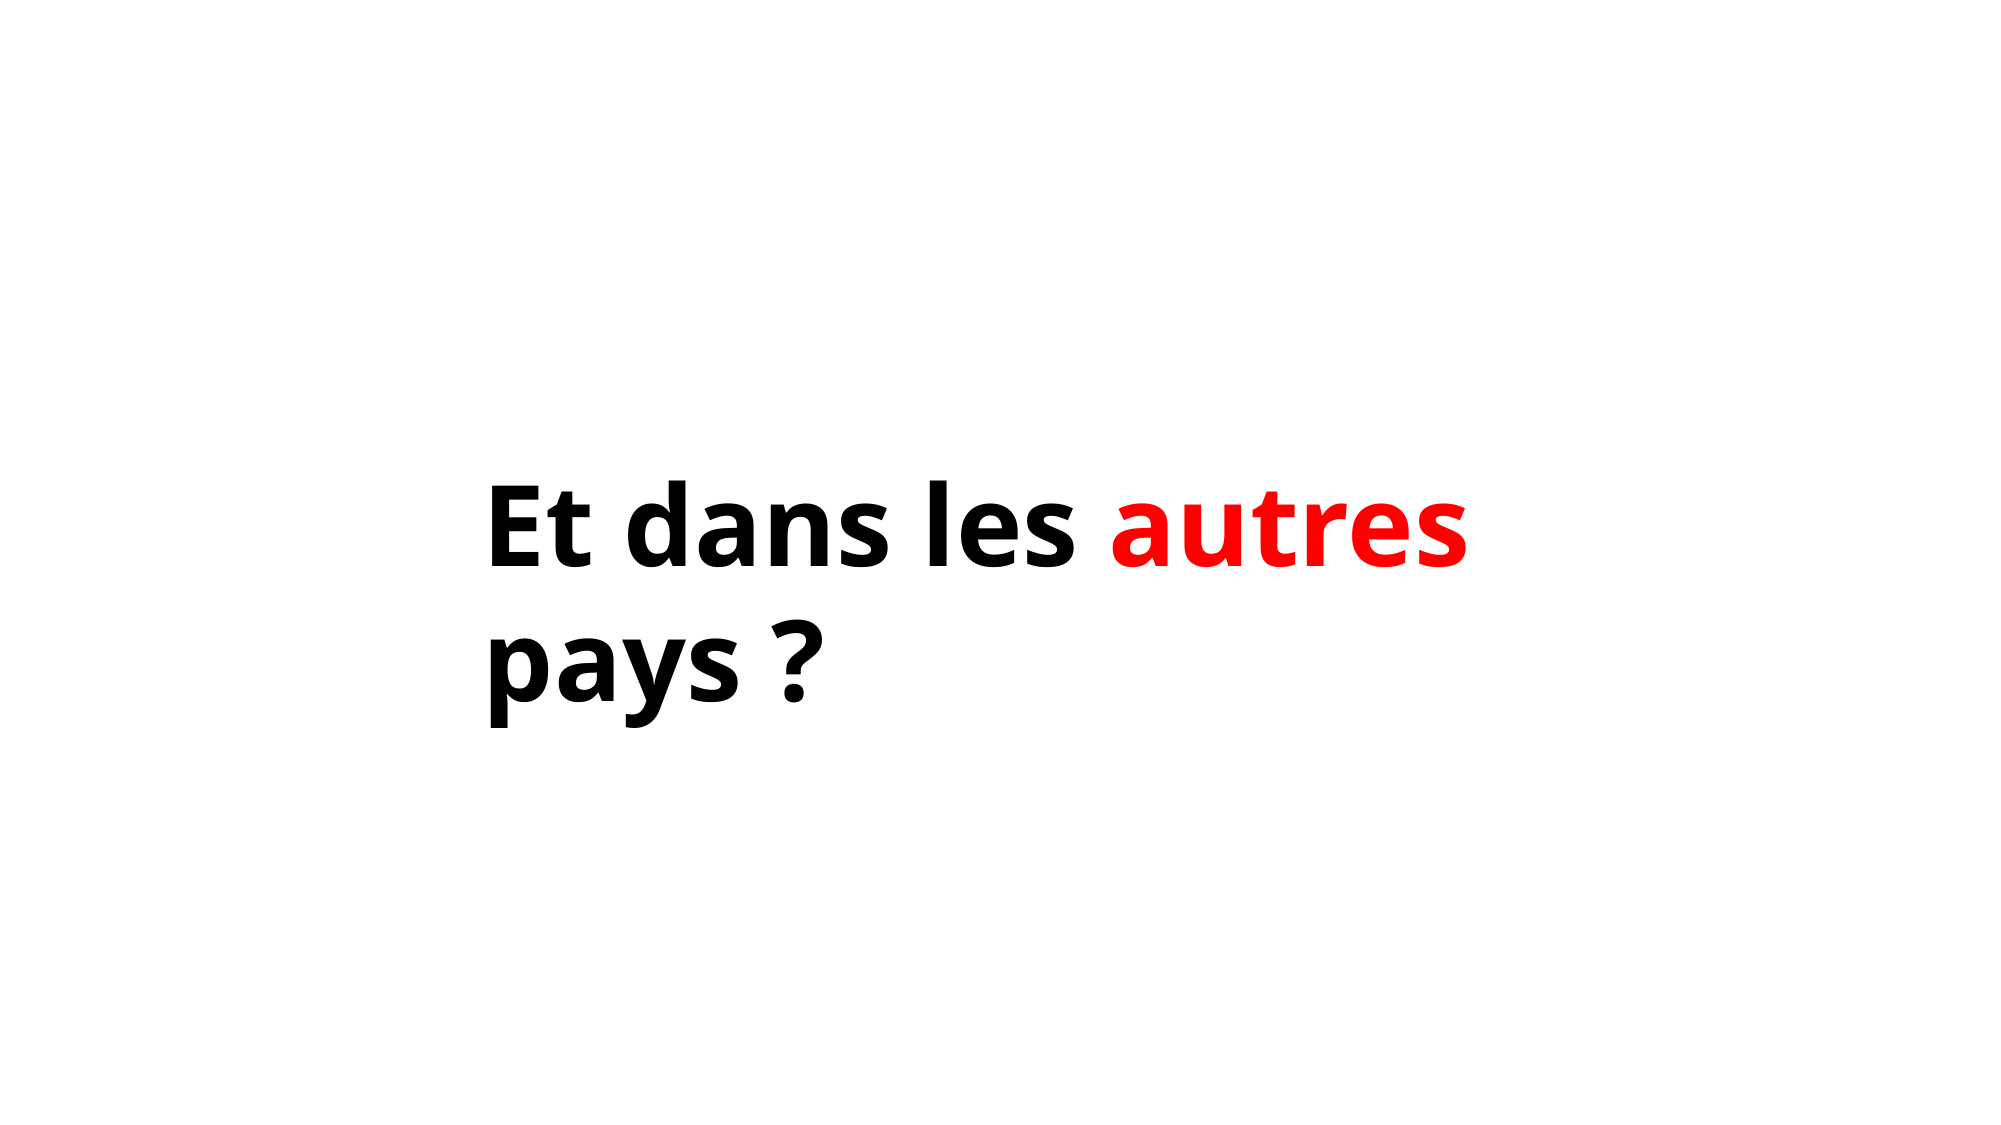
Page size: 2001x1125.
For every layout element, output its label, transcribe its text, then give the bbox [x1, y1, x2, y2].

text_box Et dans les autres pays ? [467, 446, 1707, 598]
